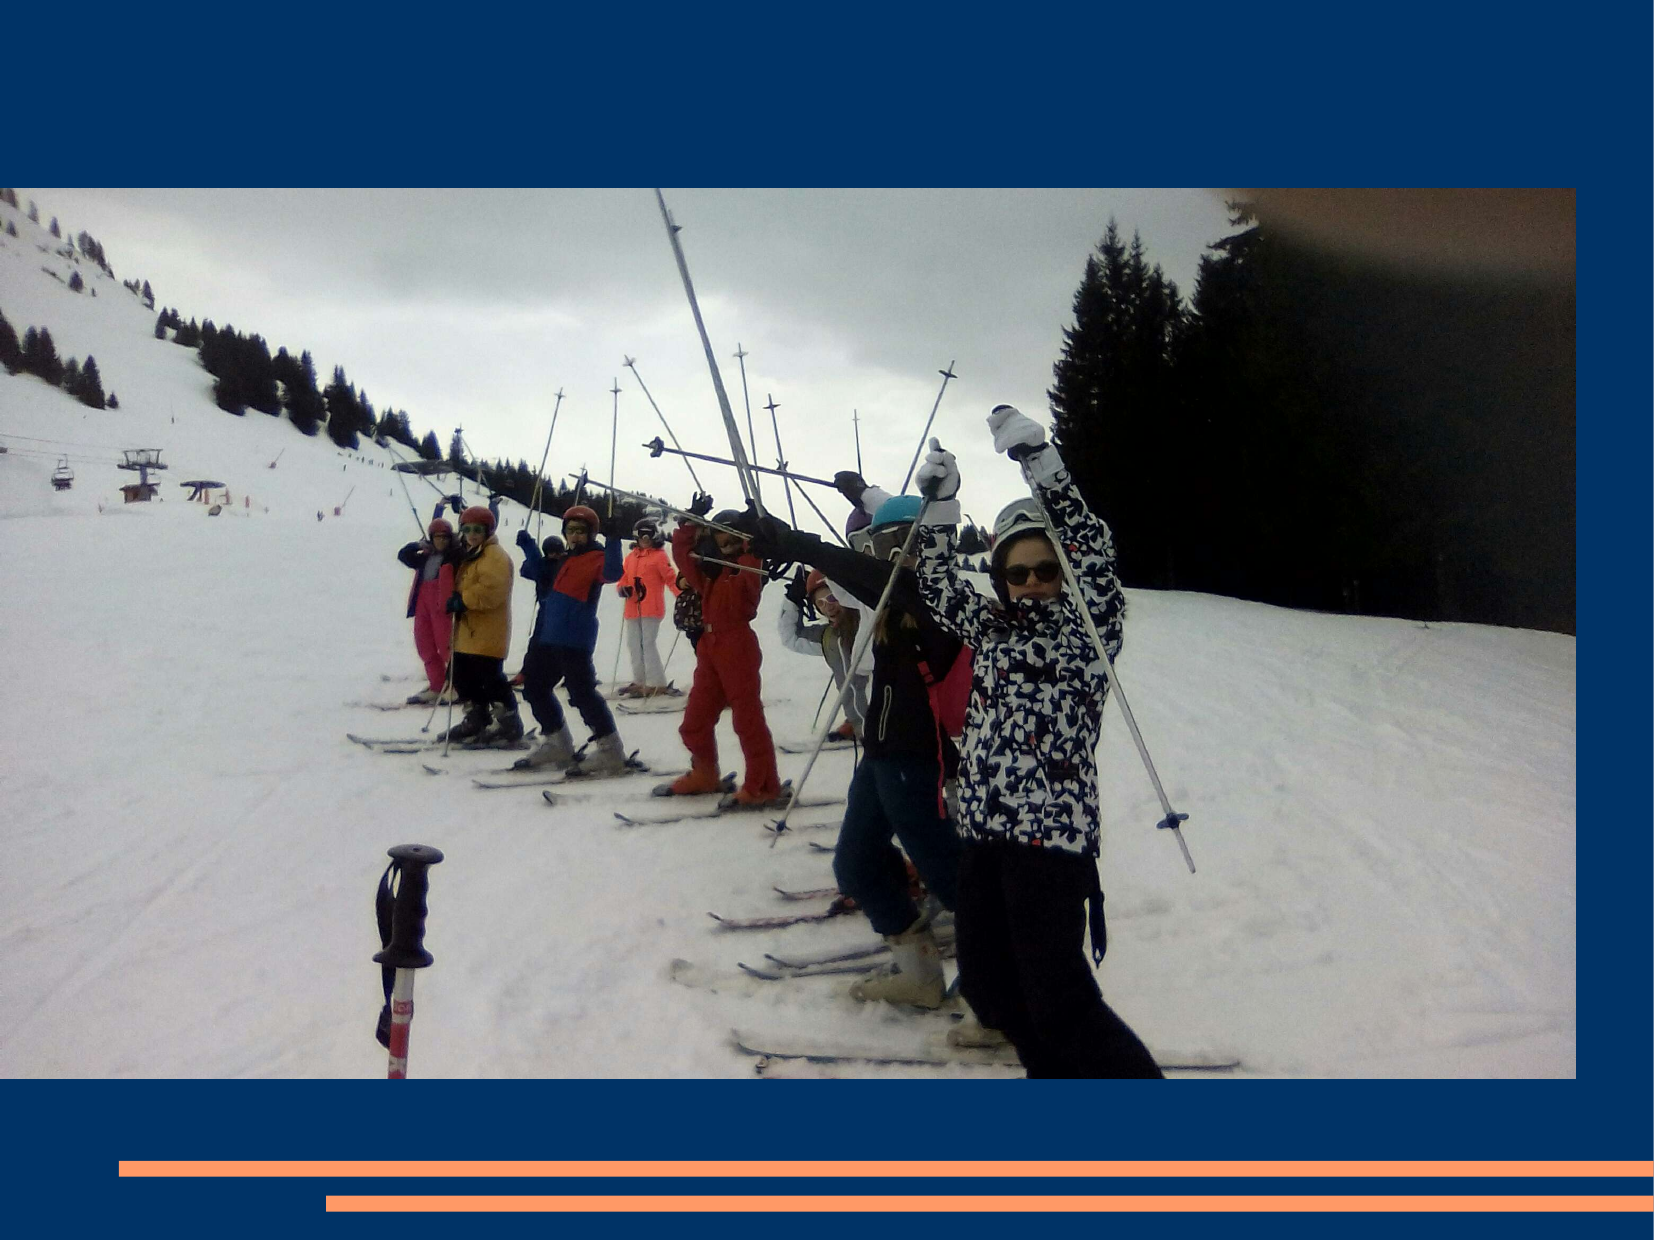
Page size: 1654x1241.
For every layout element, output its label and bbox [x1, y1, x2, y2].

picture [0, 188, 1576, 1079]
